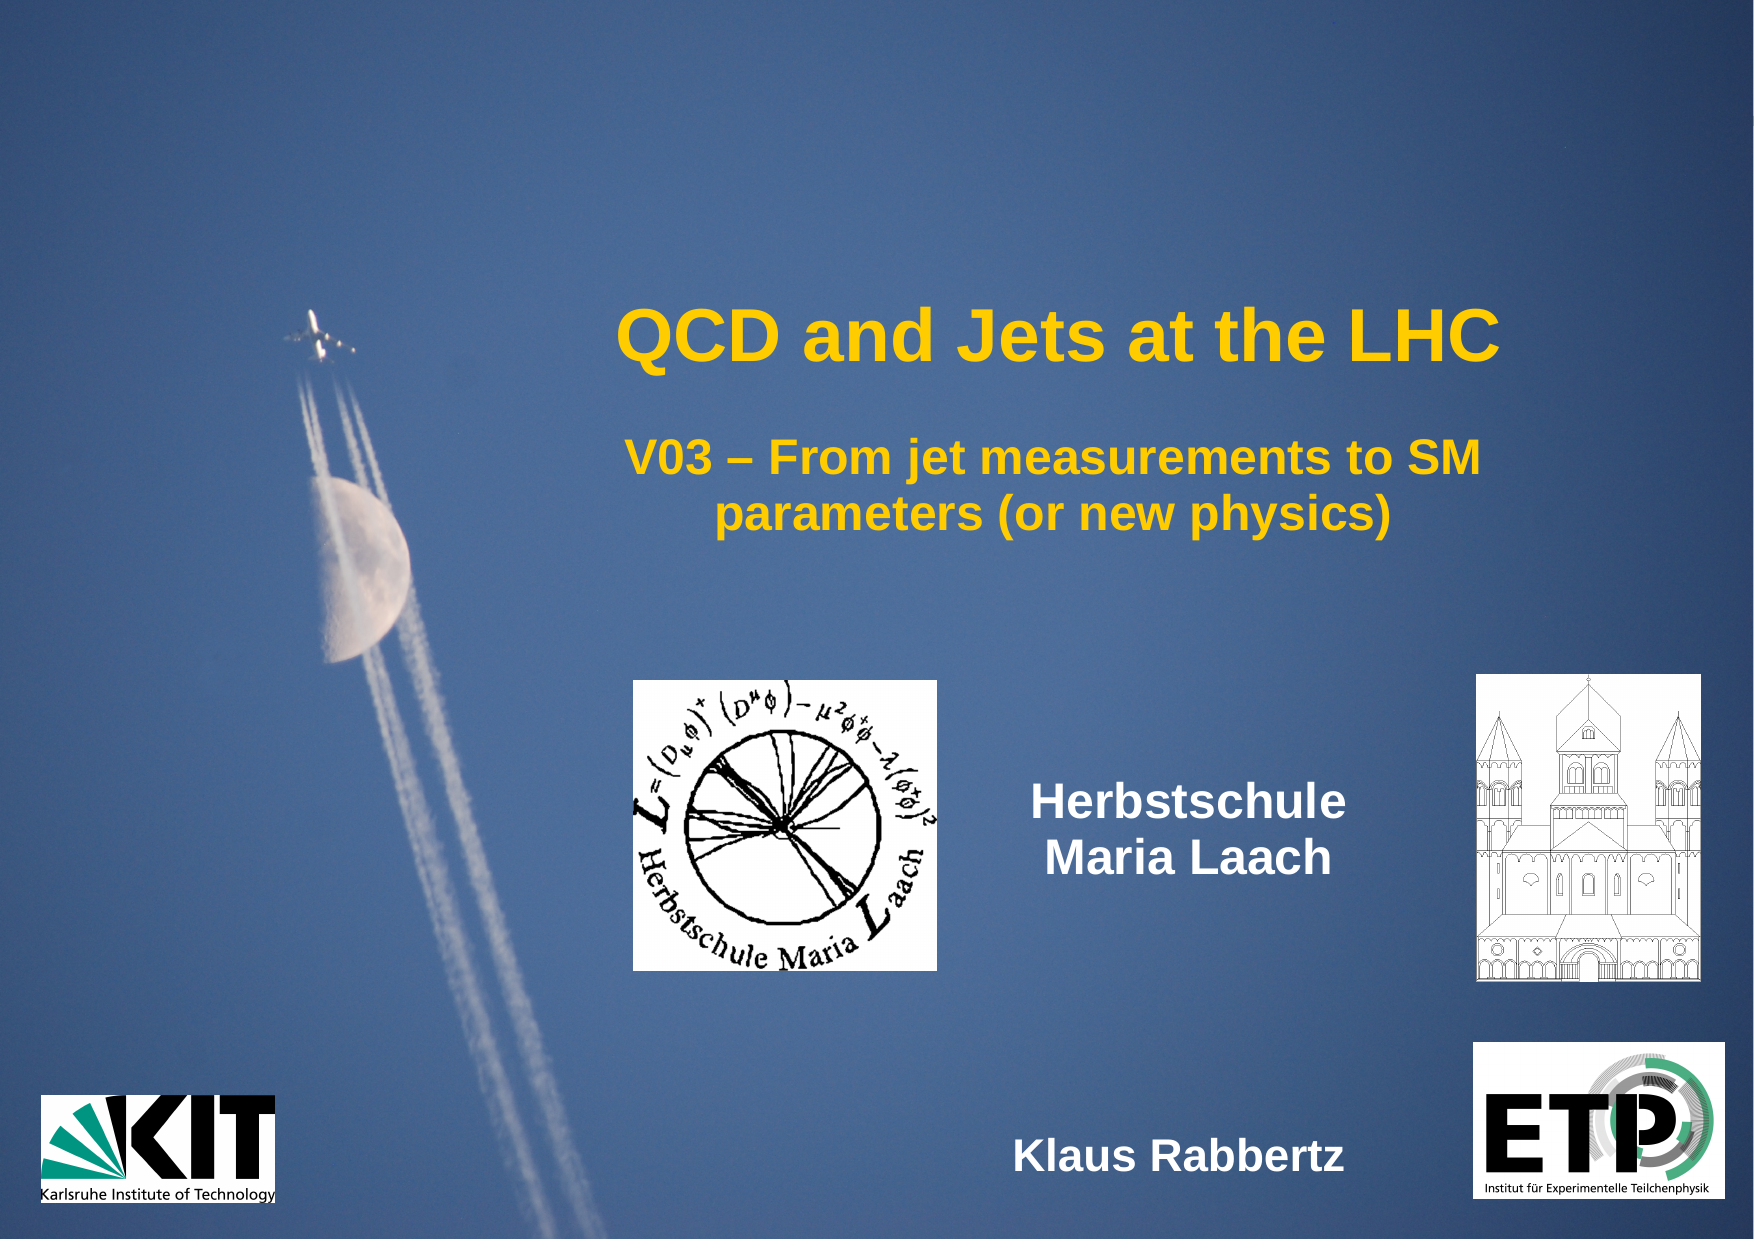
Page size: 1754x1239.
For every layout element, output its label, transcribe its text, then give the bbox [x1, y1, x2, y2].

text_box QCD and Jets at the LHC [582, 287, 1579, 384]
text_box Herbstschule Maria Laach [1018, 767, 1380, 892]
text_box Klaus Rabbertz [1000, 1124, 1358, 1188]
picture [0, 0, 1754, 1239]
text_box V03 – From jet measurements to SM parameters (or new physics) [612, 423, 1648, 547]
